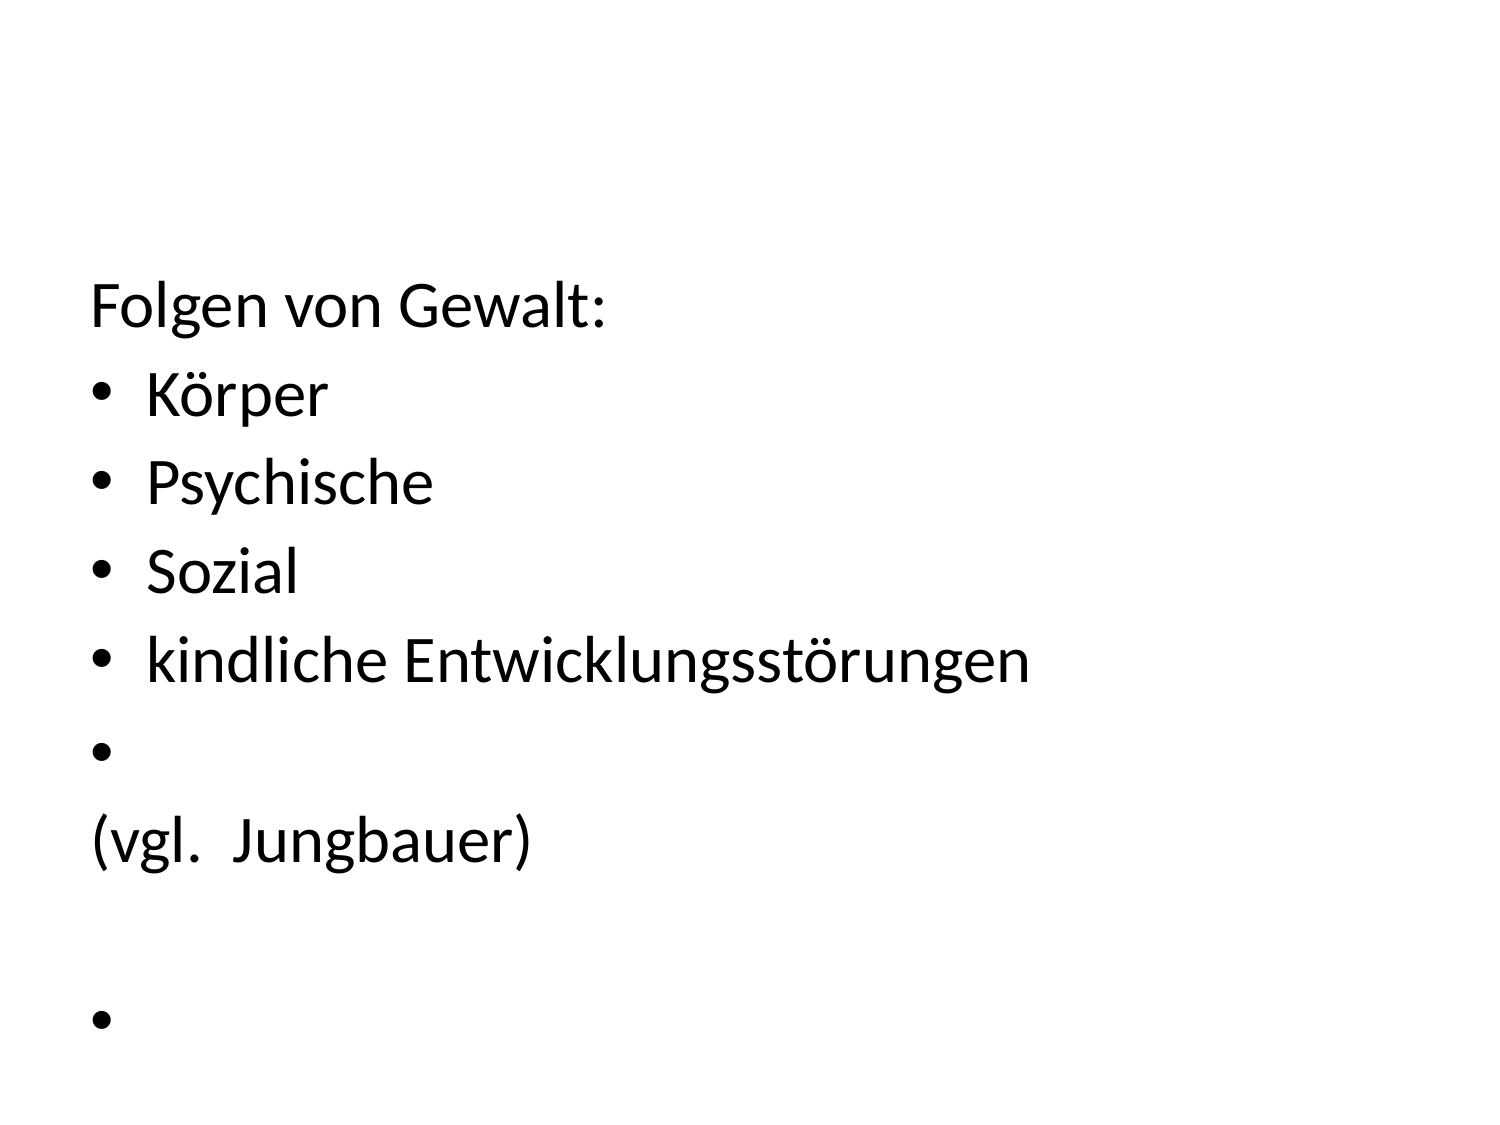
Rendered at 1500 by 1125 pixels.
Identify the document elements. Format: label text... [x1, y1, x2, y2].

list Folgen von Gewalt: Körper Psychische Sozial kindliche Entwicklungsstörungen (vgl. Jungbauer) [75, 262, 1426, 1005]
